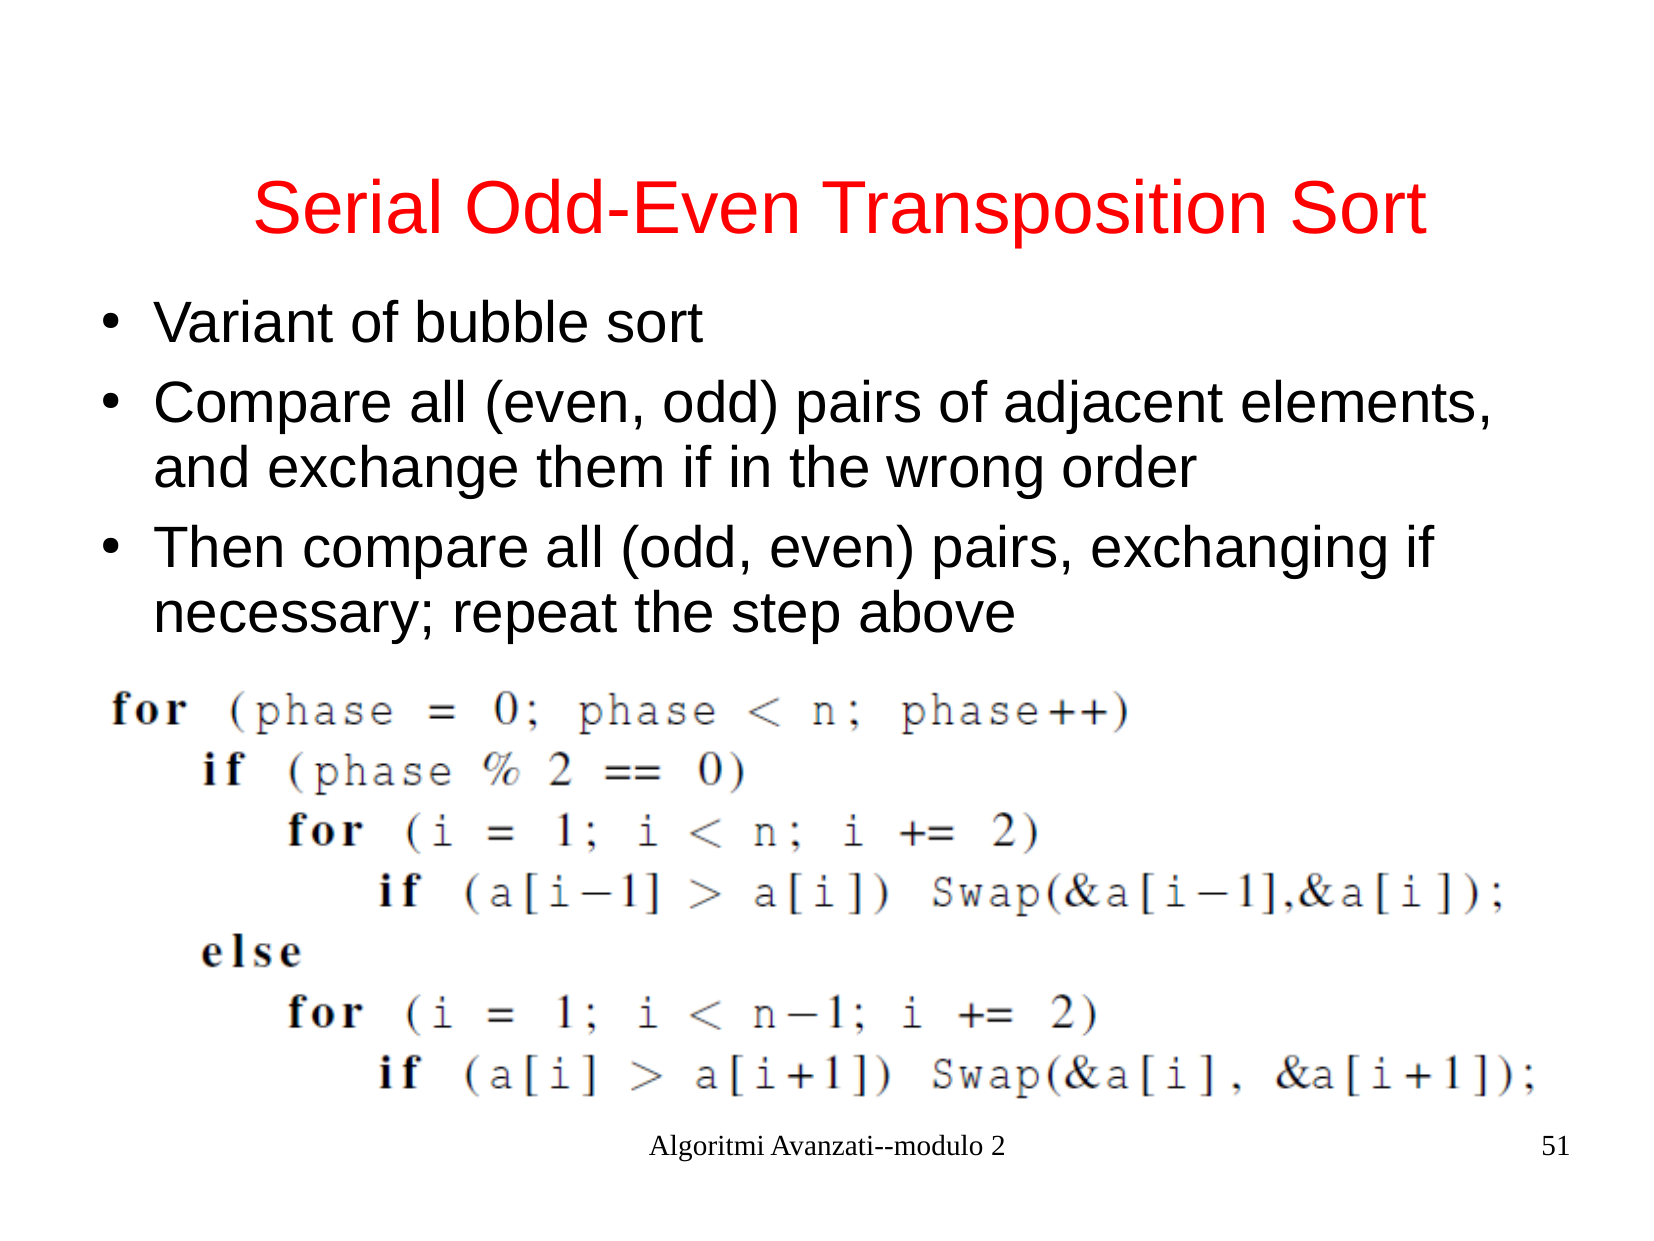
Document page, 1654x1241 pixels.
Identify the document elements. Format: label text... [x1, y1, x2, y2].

title Serial Odd-Even Transposition Sort [82, 49, 1571, 257]
picture [94, 674, 1583, 1123]
list Variant of bubble sort Compare all (even, odd) pairs of adjacent elements, and exchange them if in the wrong order Then compare all (odd, even) pairs, exchanging if necessary; repeat the step above [82, 290, 1571, 1109]
